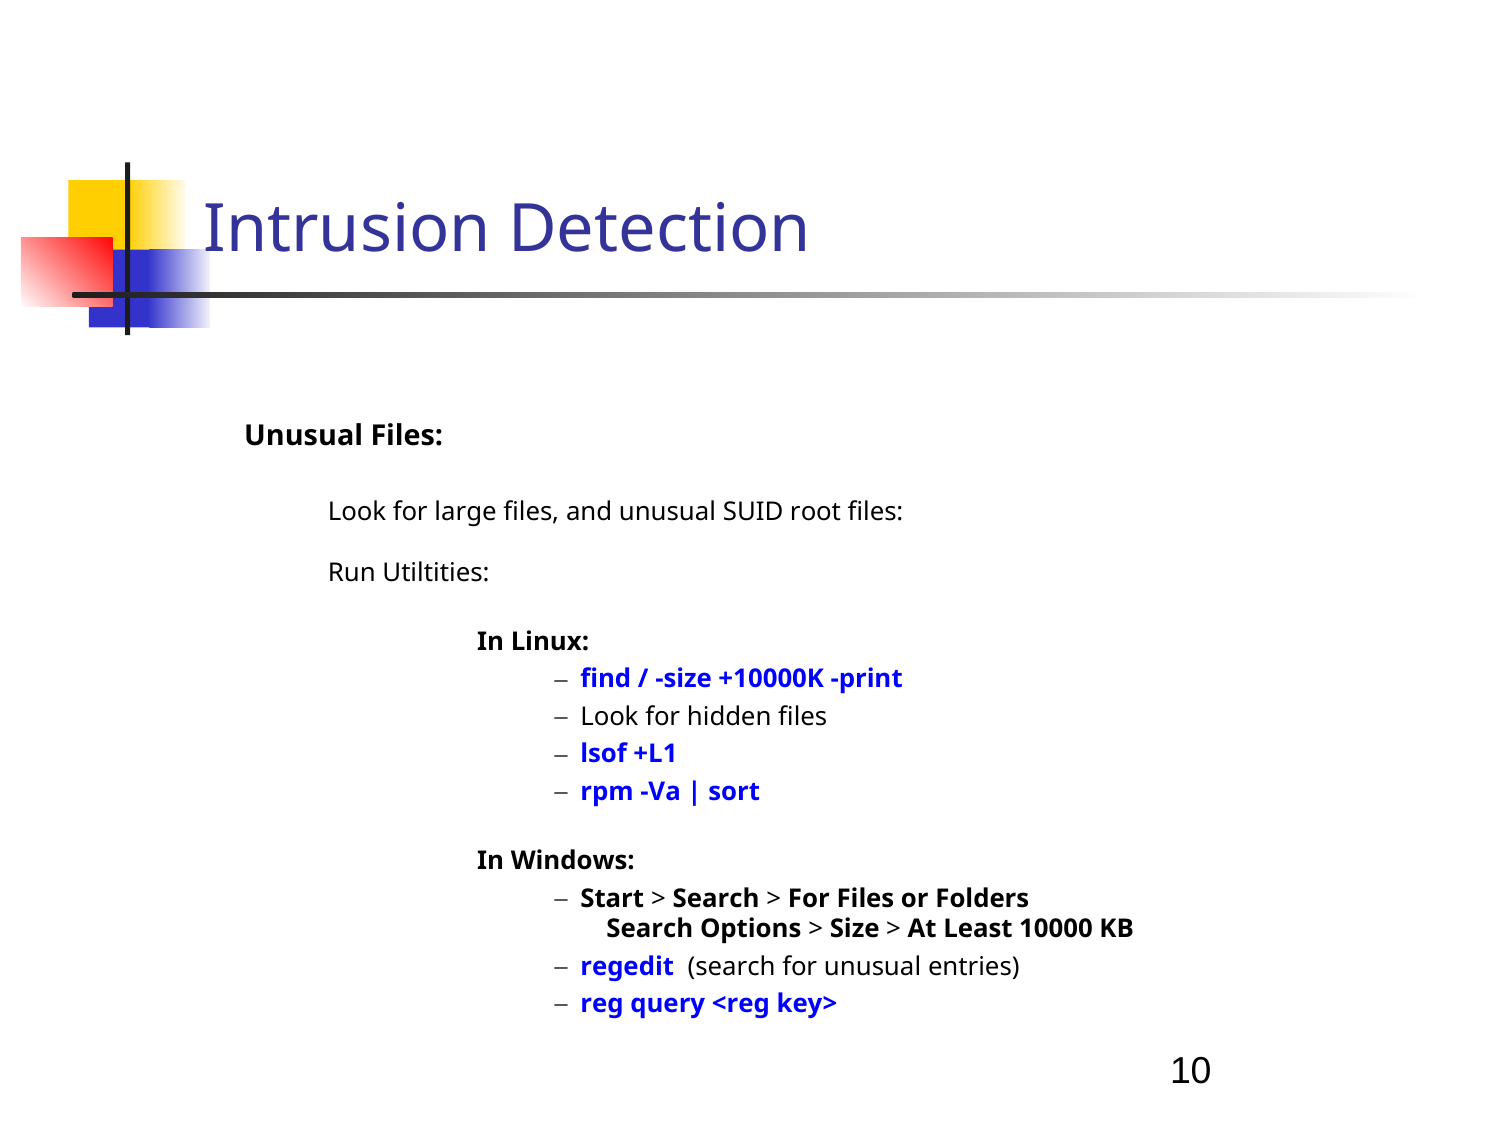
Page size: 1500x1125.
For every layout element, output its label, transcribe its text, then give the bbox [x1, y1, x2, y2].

title Intrusion Detection [188, 35, 1468, 276]
list Unusual Files: Look for large files, and unusual SUID root files: Run Utiltities: In Linux: find / -size +10000K -print Look for hidden files lsof +L1 rpm -Va | sort In Windows: Start > Search > For Files or Folders Search Options > Size > At Least 10000 KB regedit (search for unusual entries) reg query <reg key> [229, 365, 1434, 1034]
